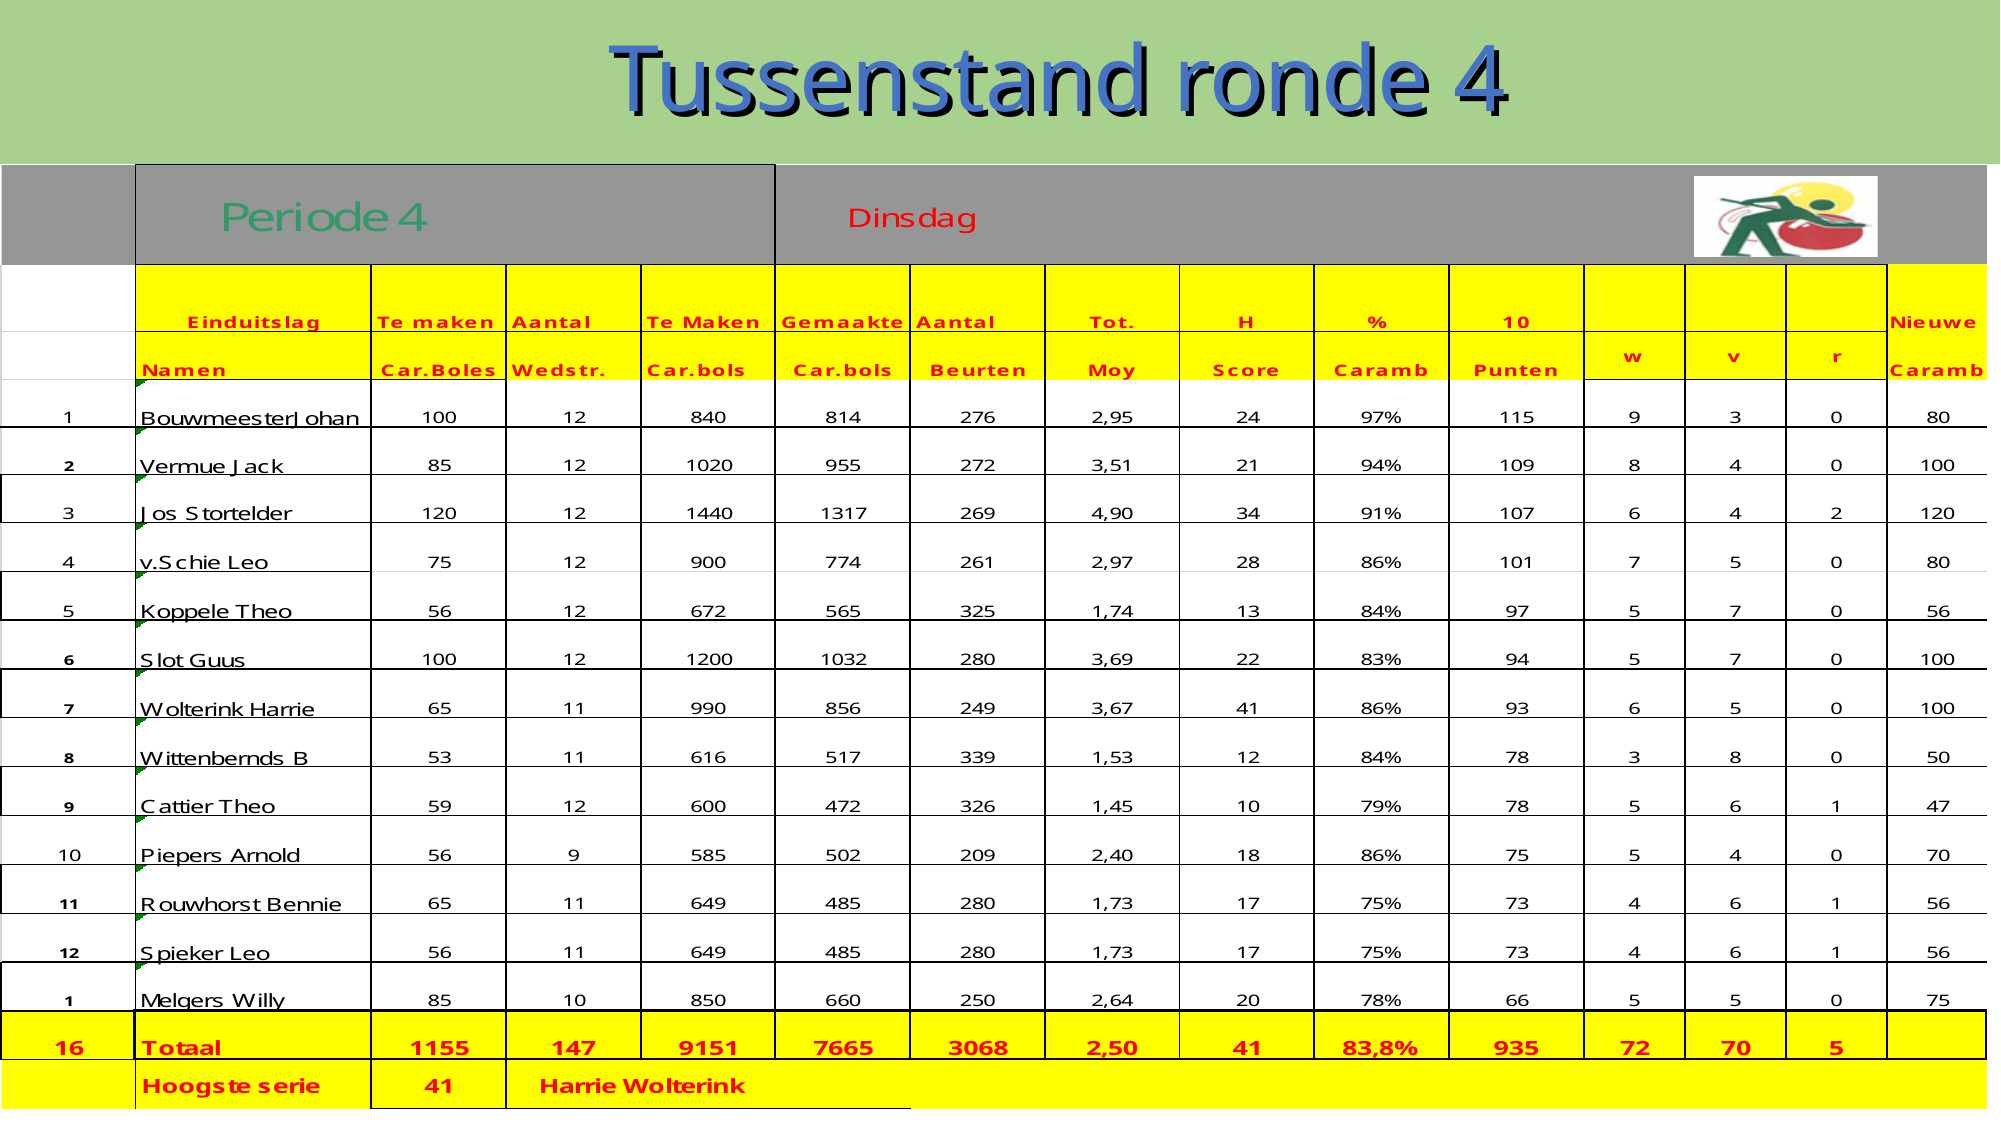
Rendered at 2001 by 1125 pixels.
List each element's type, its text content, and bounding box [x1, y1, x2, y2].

picture [0, 163, 1989, 1110]
title Tussenstand ronde 4 [0, 0, 2000, 164]
